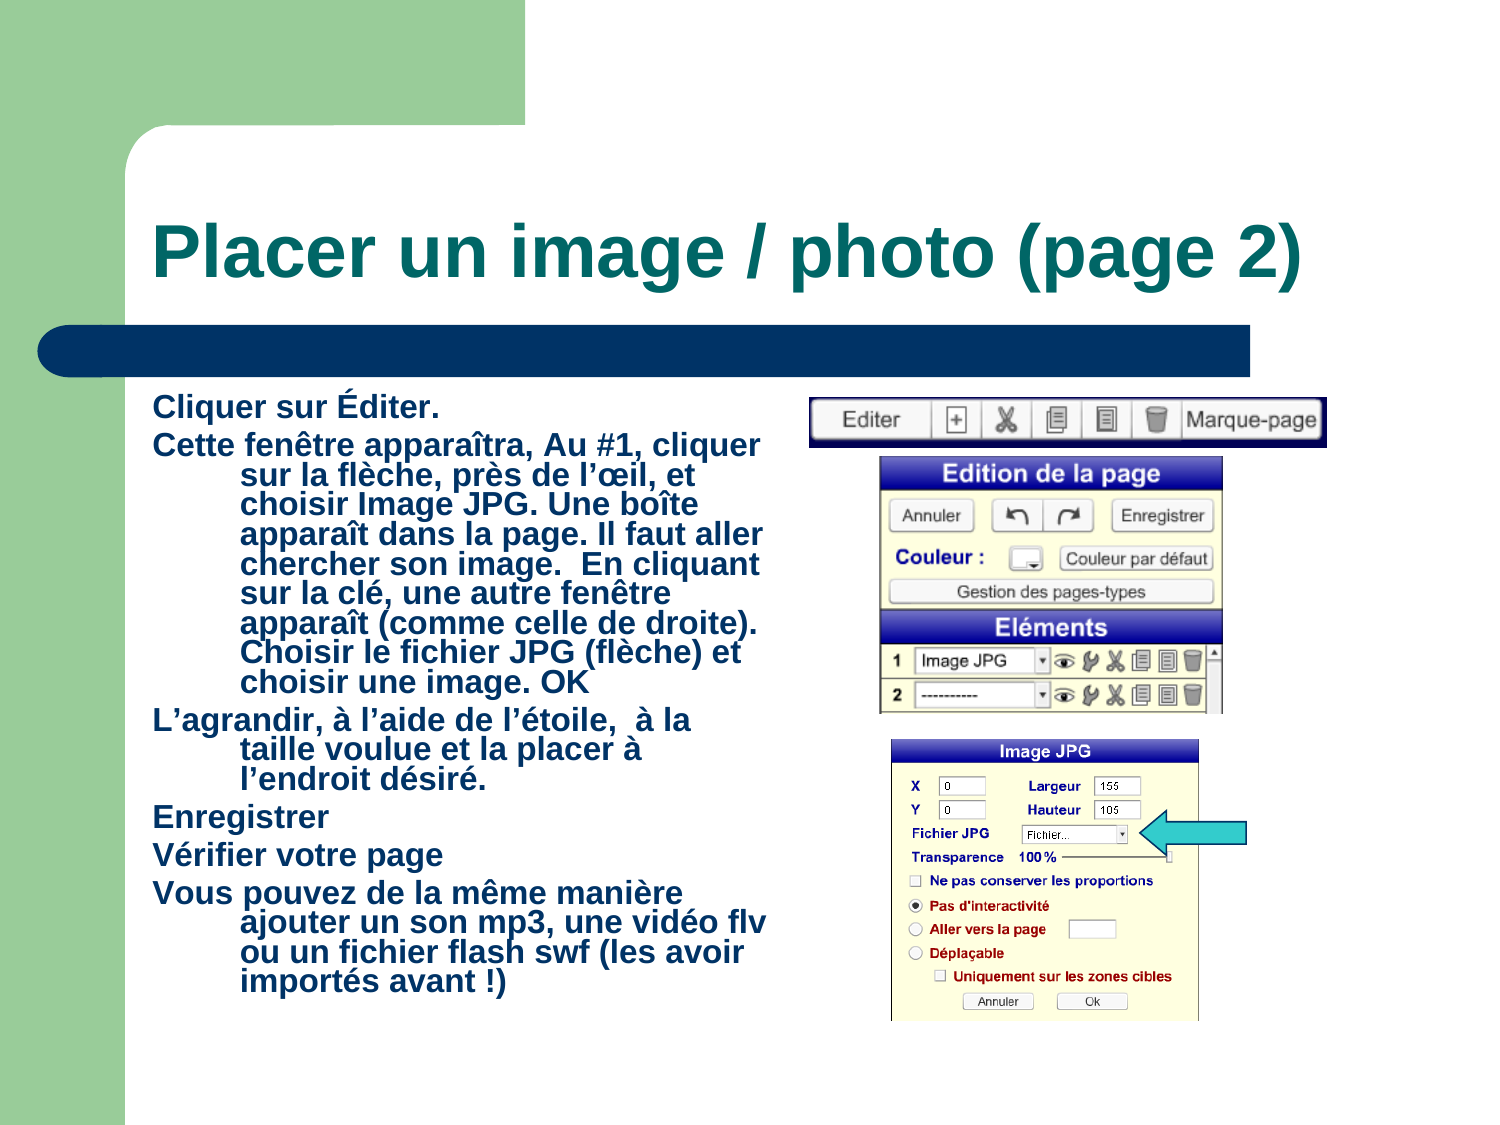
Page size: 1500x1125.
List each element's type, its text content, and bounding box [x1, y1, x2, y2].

title Placer un image / photo (page 2) [136, 136, 1414, 301]
picture [809, 397, 1327, 448]
picture [879, 456, 1223, 714]
text_box [1139, 810, 1247, 856]
picture [891, 739, 1199, 1021]
list Cliquer sur Éditer. Cette fenêtre apparaîtra, Au #1, cliquer sur la flèche, près de l’œil, et choisir Image JPG. Une boîte apparaît dans la page. Il faut aller chercher son image. En cliquant sur la clé, une autre fenêtre apparaît (comme celle de droite). Choisir le fichier JPG (flèche) et choisir une image. OK L’agrandir, à l’aide de l’étoile, à la taille voulue et la placer à l’endroit désiré. Enregistrer Vérifier votre page Vous pouvez de la même manière ajouter un son mp3, une vidéo flv ou un fichier flash swf (les avoir importés avant !) [137, 387, 786, 1083]
